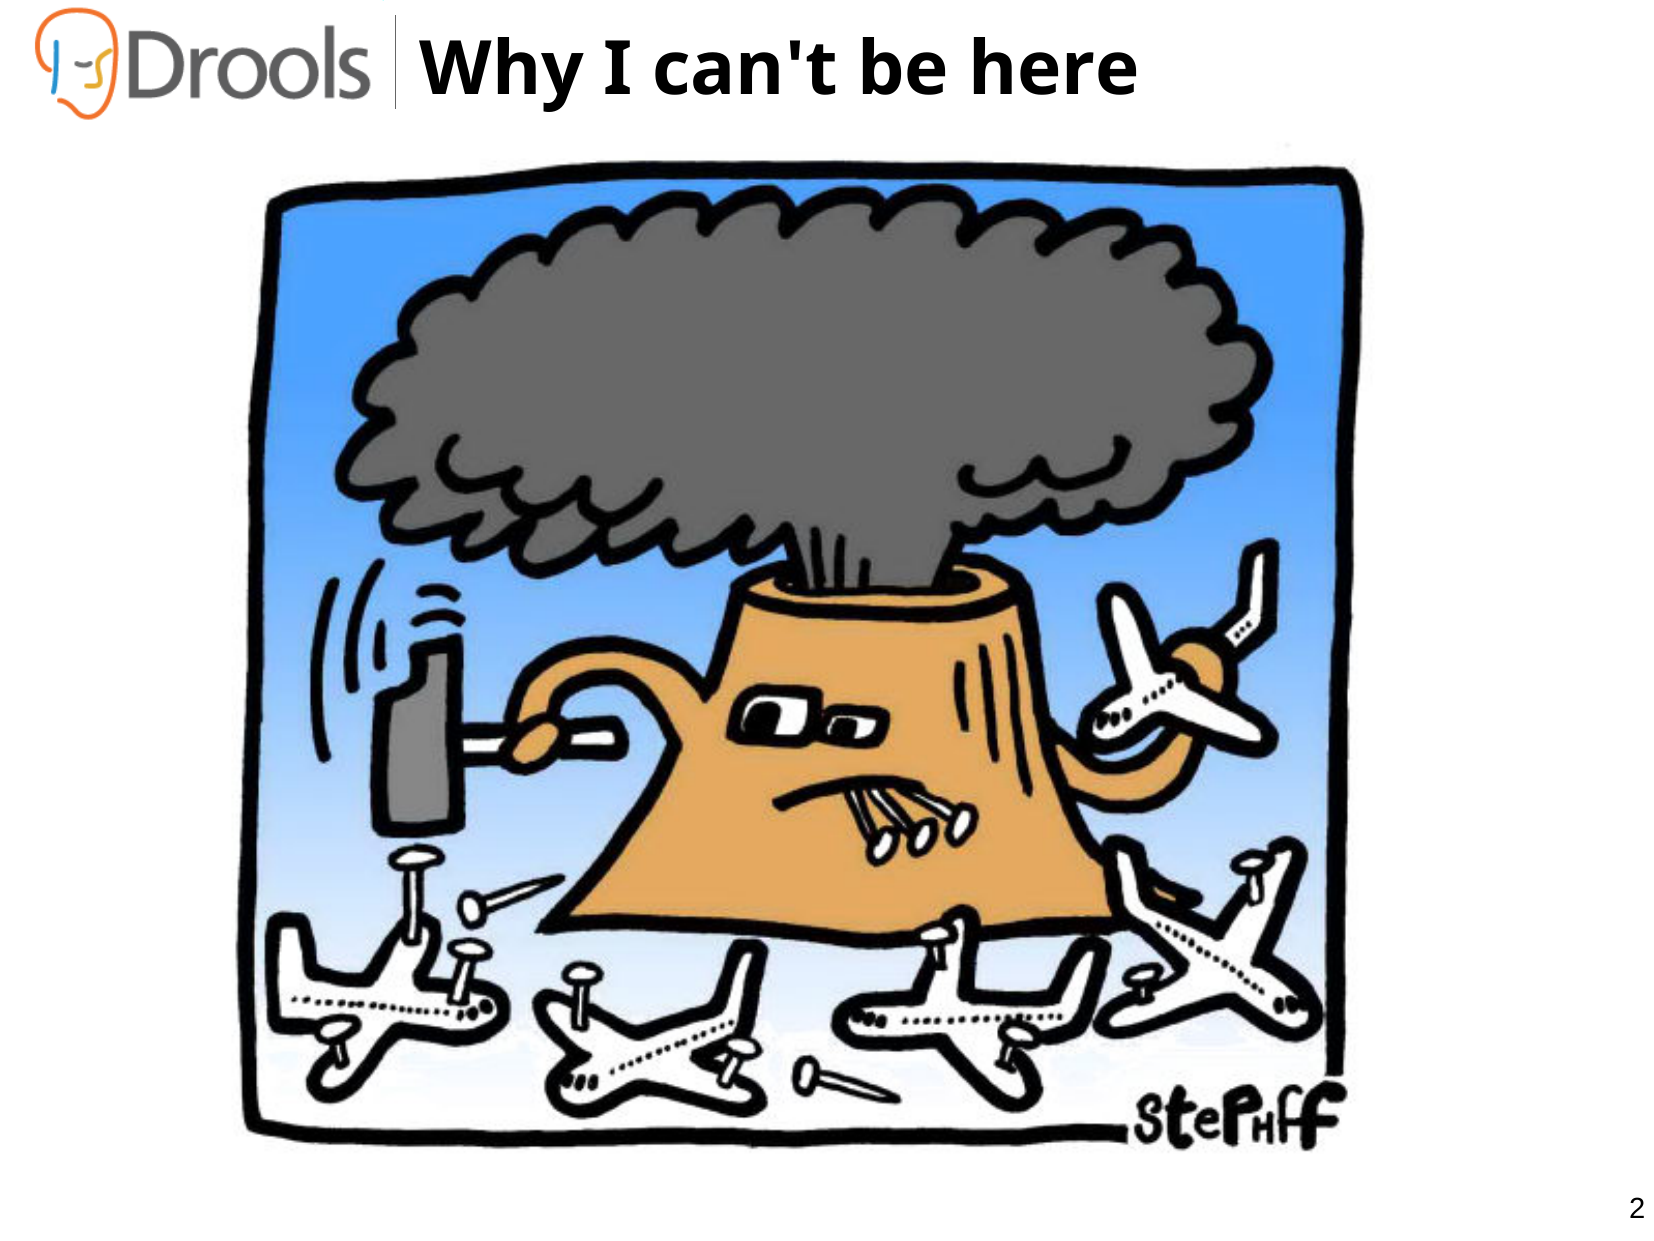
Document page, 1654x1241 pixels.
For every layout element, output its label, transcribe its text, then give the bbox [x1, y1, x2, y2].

title Why I can't be here [419, 12, 1630, 118]
picture [29, 0, 1408, 1201]
